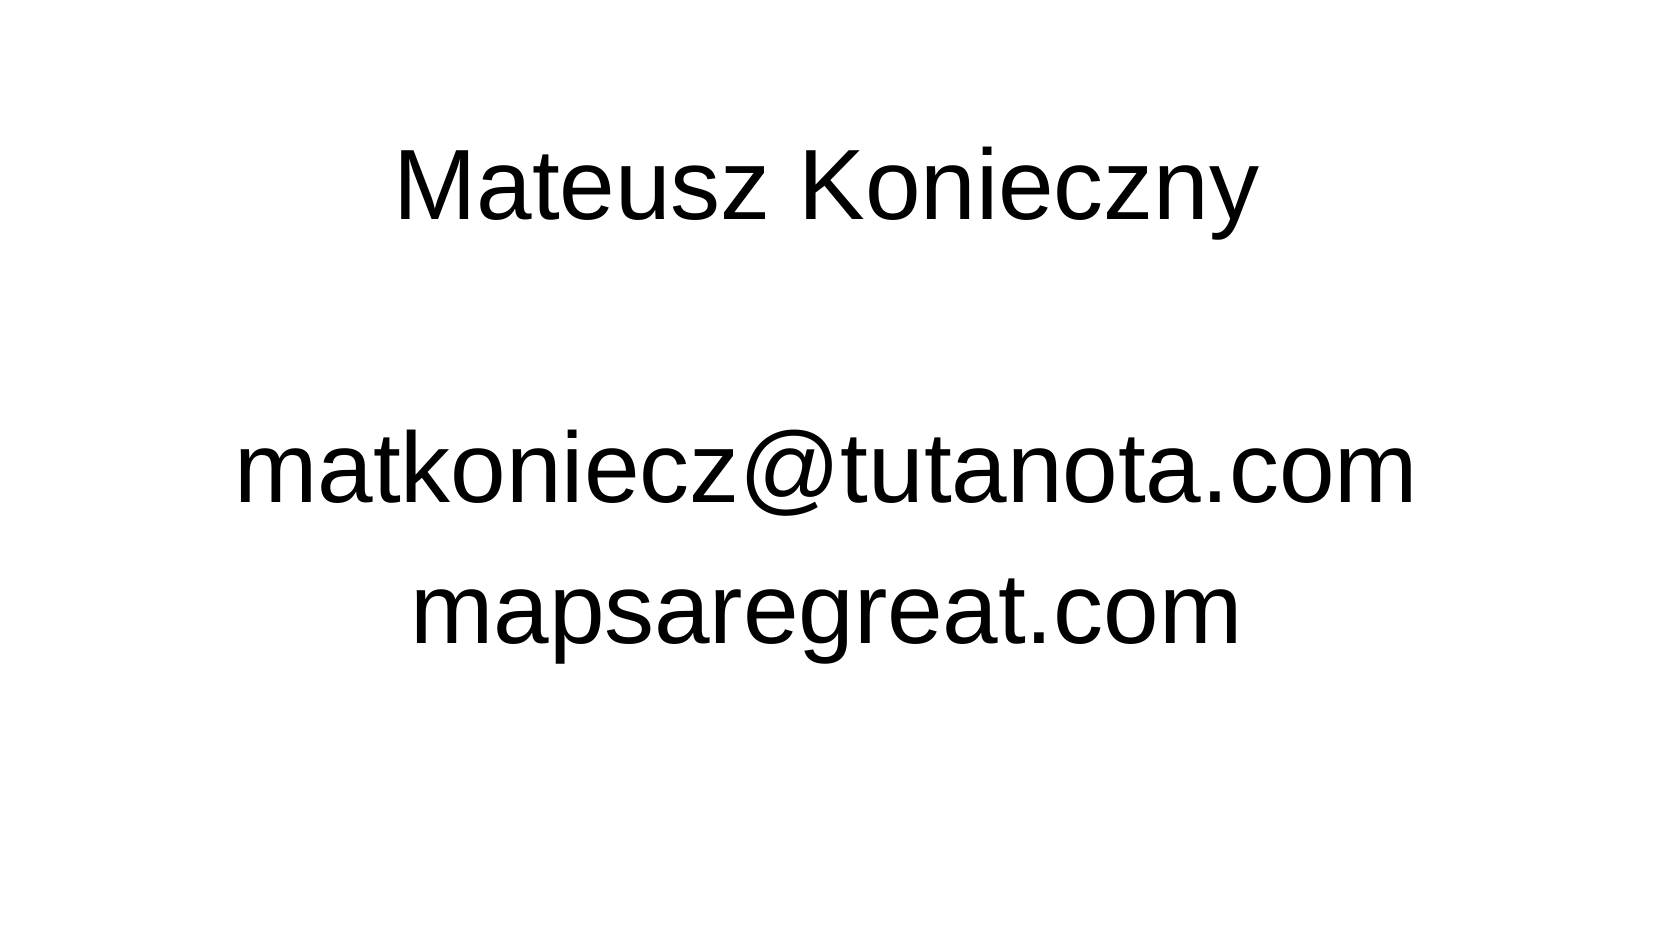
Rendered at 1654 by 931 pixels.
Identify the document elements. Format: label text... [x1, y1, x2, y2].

subtitle Mateusz Konieczny matkoniecz@tutanota.com mapsaregreat.com [82, 37, 1571, 757]
